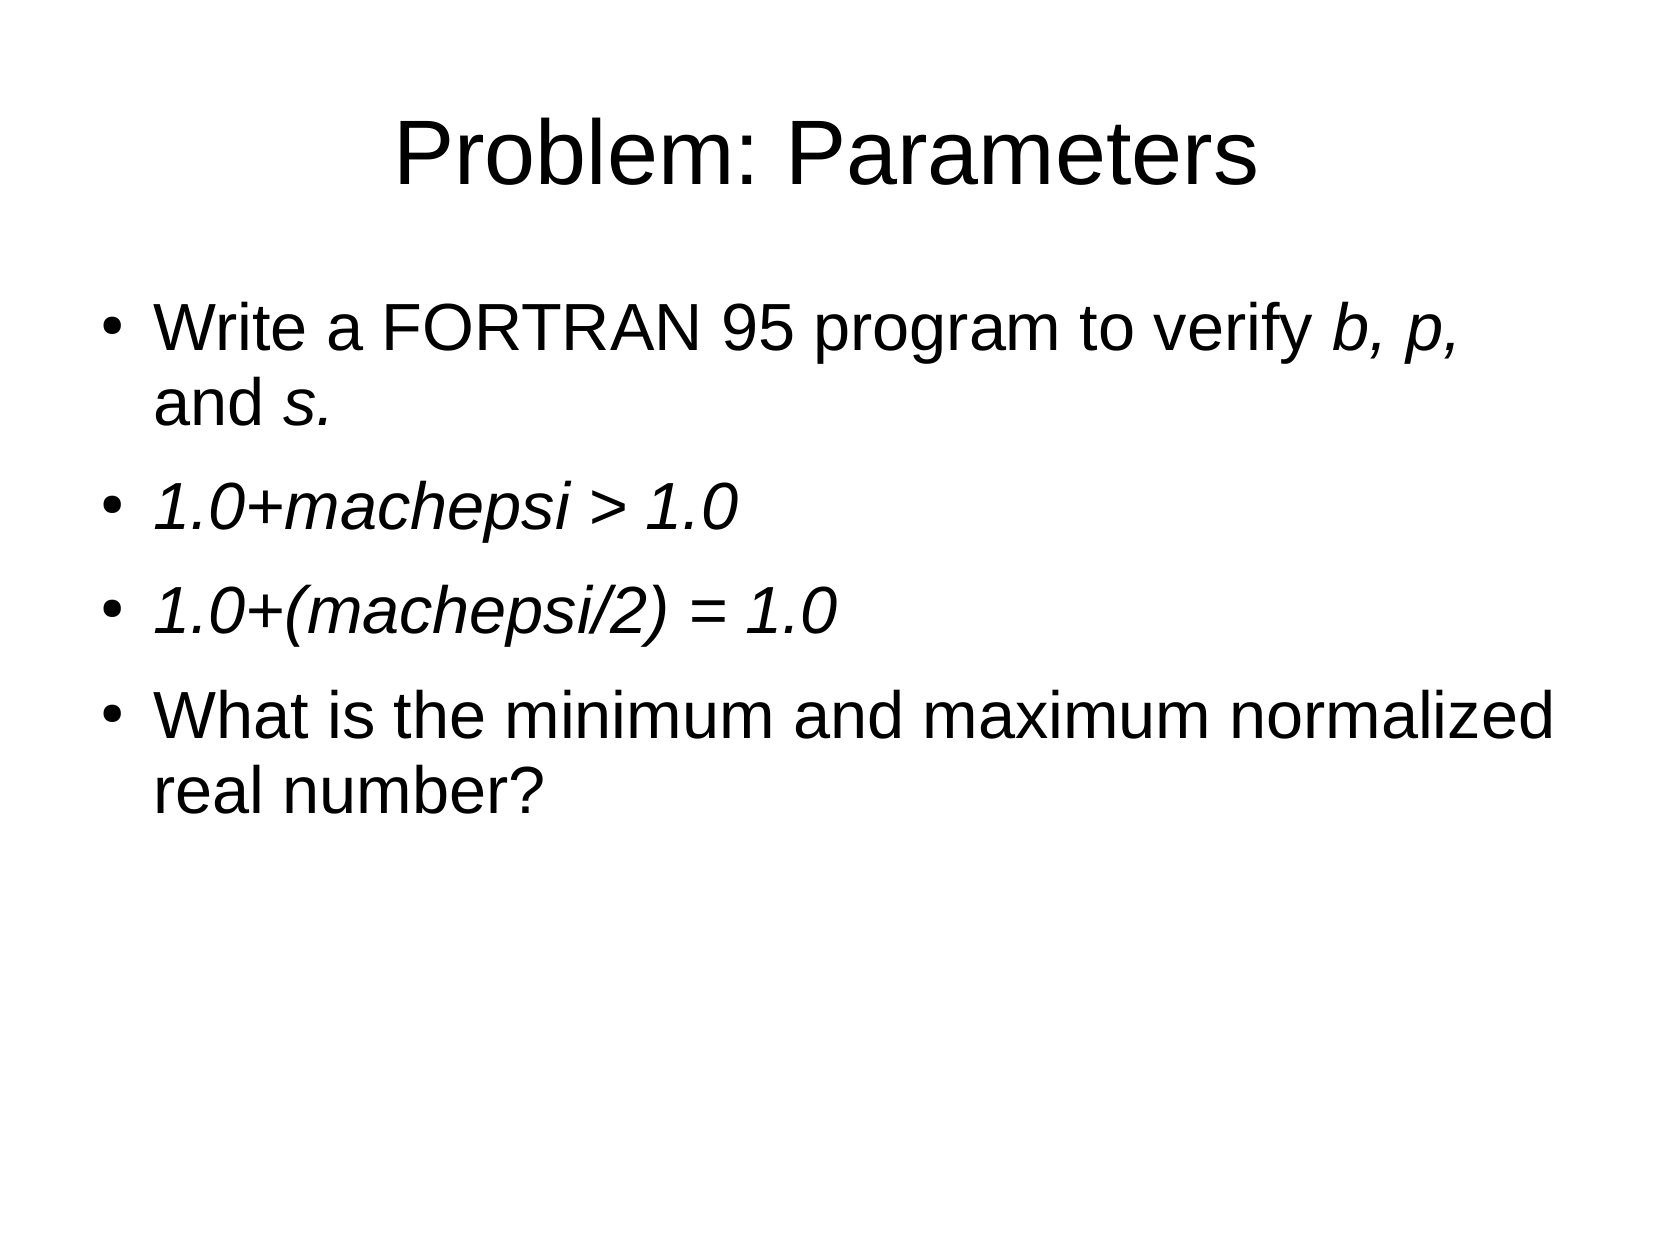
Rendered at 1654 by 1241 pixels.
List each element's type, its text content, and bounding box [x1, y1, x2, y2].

title Problem: Parameters [82, 49, 1571, 257]
list Write a FORTRAN 95 program to verify b, p, and s. 1.0+machepsi > 1.0 1.0+(machepsi/2) = 1.0 What is the minimum and maximum normalized real number? [82, 290, 1571, 1010]
